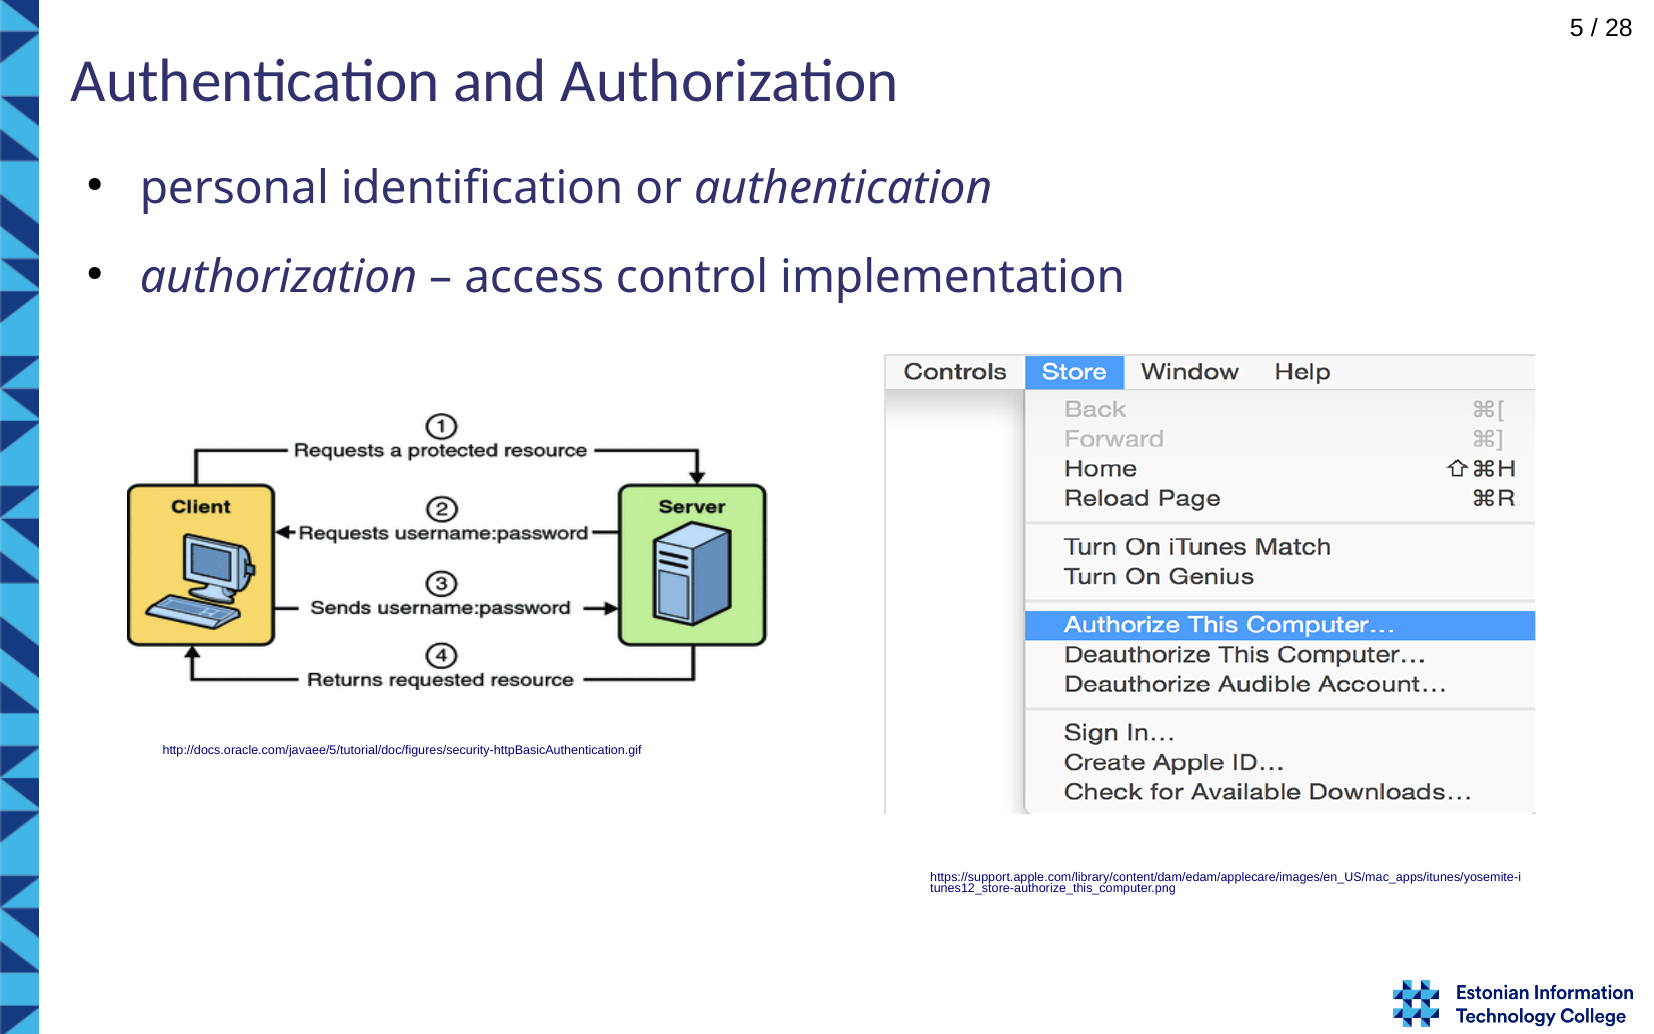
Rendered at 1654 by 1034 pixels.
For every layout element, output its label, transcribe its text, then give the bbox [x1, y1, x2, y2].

picture [884, 354, 1536, 814]
text_box https://support.apple.com/library/content/dam/edam/applecare/images/en_US/mac_apps/itunes/yosemite-itunes12_store-authorize_this_computer.png [915, 862, 1536, 916]
picture [1393, 980, 1633, 1027]
text_box http://docs.oracle.com/javaee/5/tutorial/doc/figures/security-httpBasicAuthentication.gif [147, 735, 680, 768]
title Authentication and Authorization [70, 41, 1630, 130]
list personal identification or authentication authorization – access control implementation [68, 153, 1630, 957]
picture [127, 413, 768, 690]
